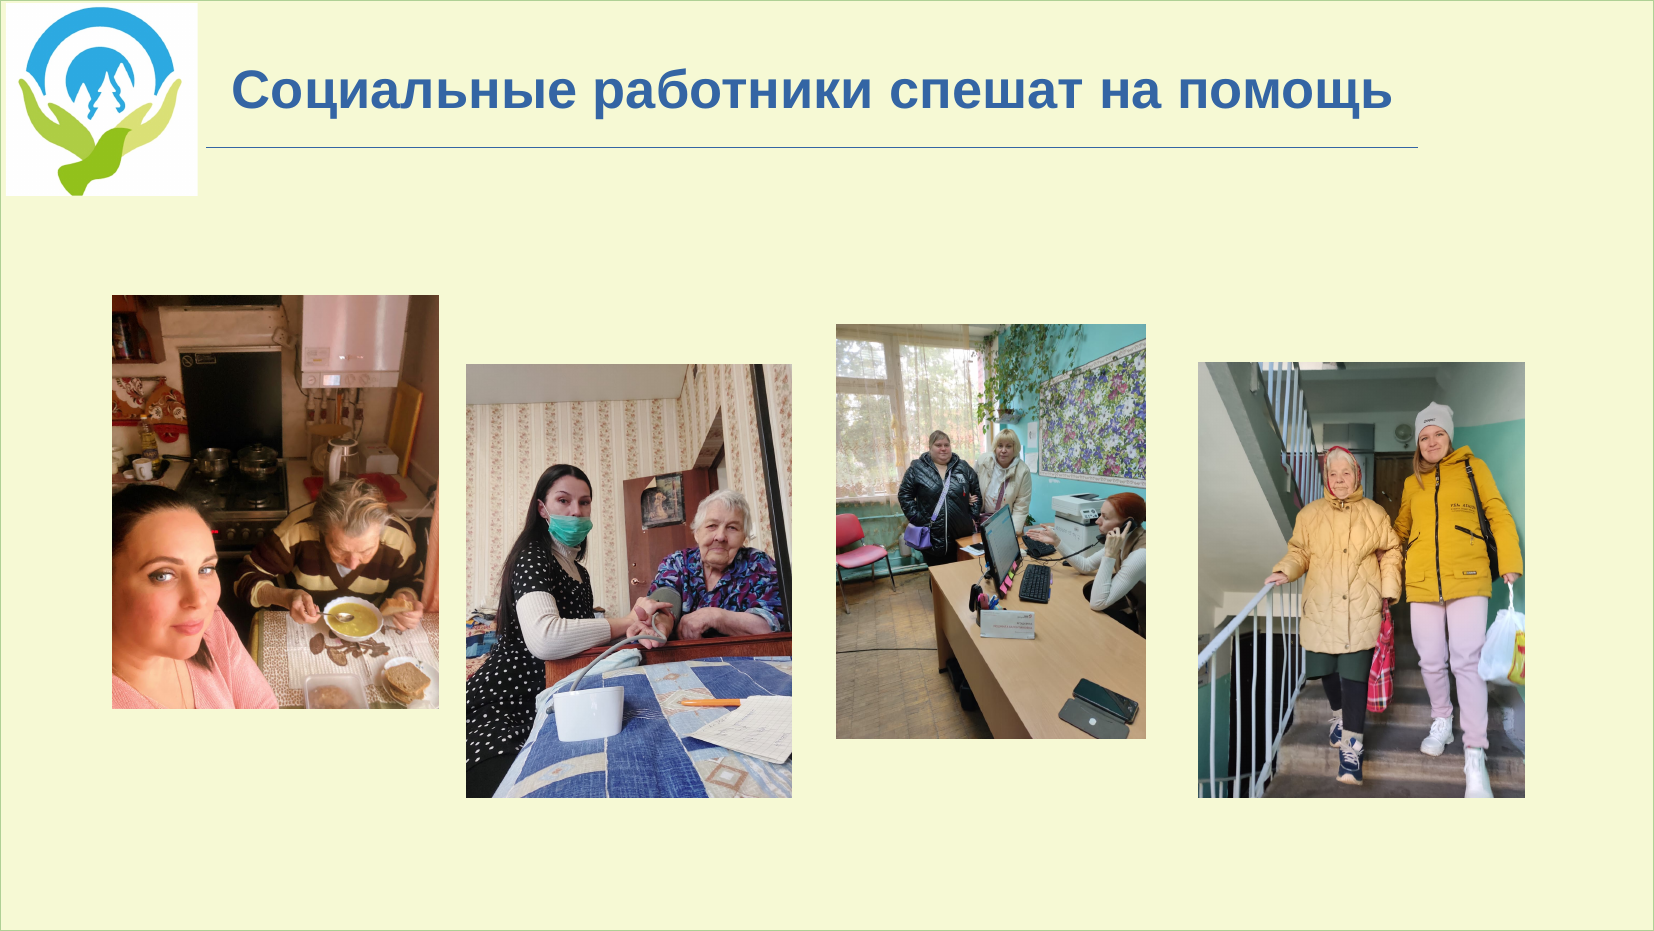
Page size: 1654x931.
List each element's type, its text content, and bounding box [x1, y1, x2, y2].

picture [836, 324, 1146, 739]
picture [5, 3, 198, 196]
text_box [0, 0, 1654, 931]
title Социальные работники спешат на помощь [198, 11, 1565, 168]
picture [466, 364, 792, 798]
picture [1198, 362, 1525, 798]
picture [112, 295, 439, 709]
